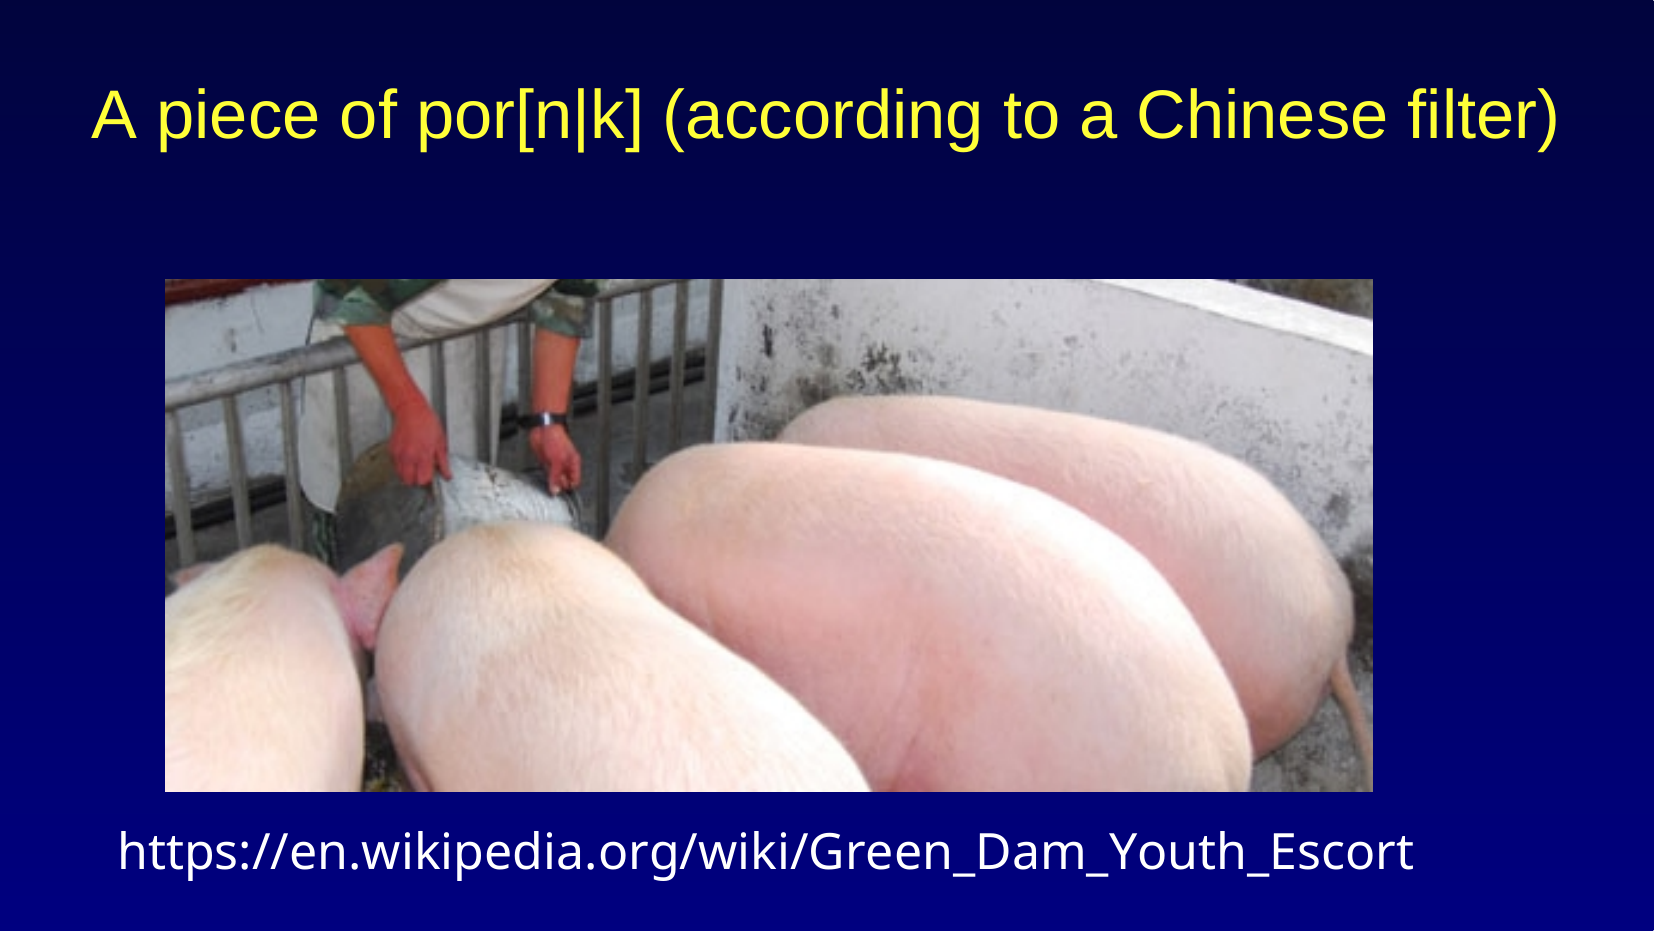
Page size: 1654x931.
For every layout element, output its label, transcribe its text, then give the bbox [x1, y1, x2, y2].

text_box https://en.wikipedia.org/wiki/Green_Dam_Youth_Escort [116, 816, 1487, 875]
title A piece of por[n|k] (according to a Chinese filter) [82, 37, 1571, 193]
picture [165, 279, 1373, 792]
